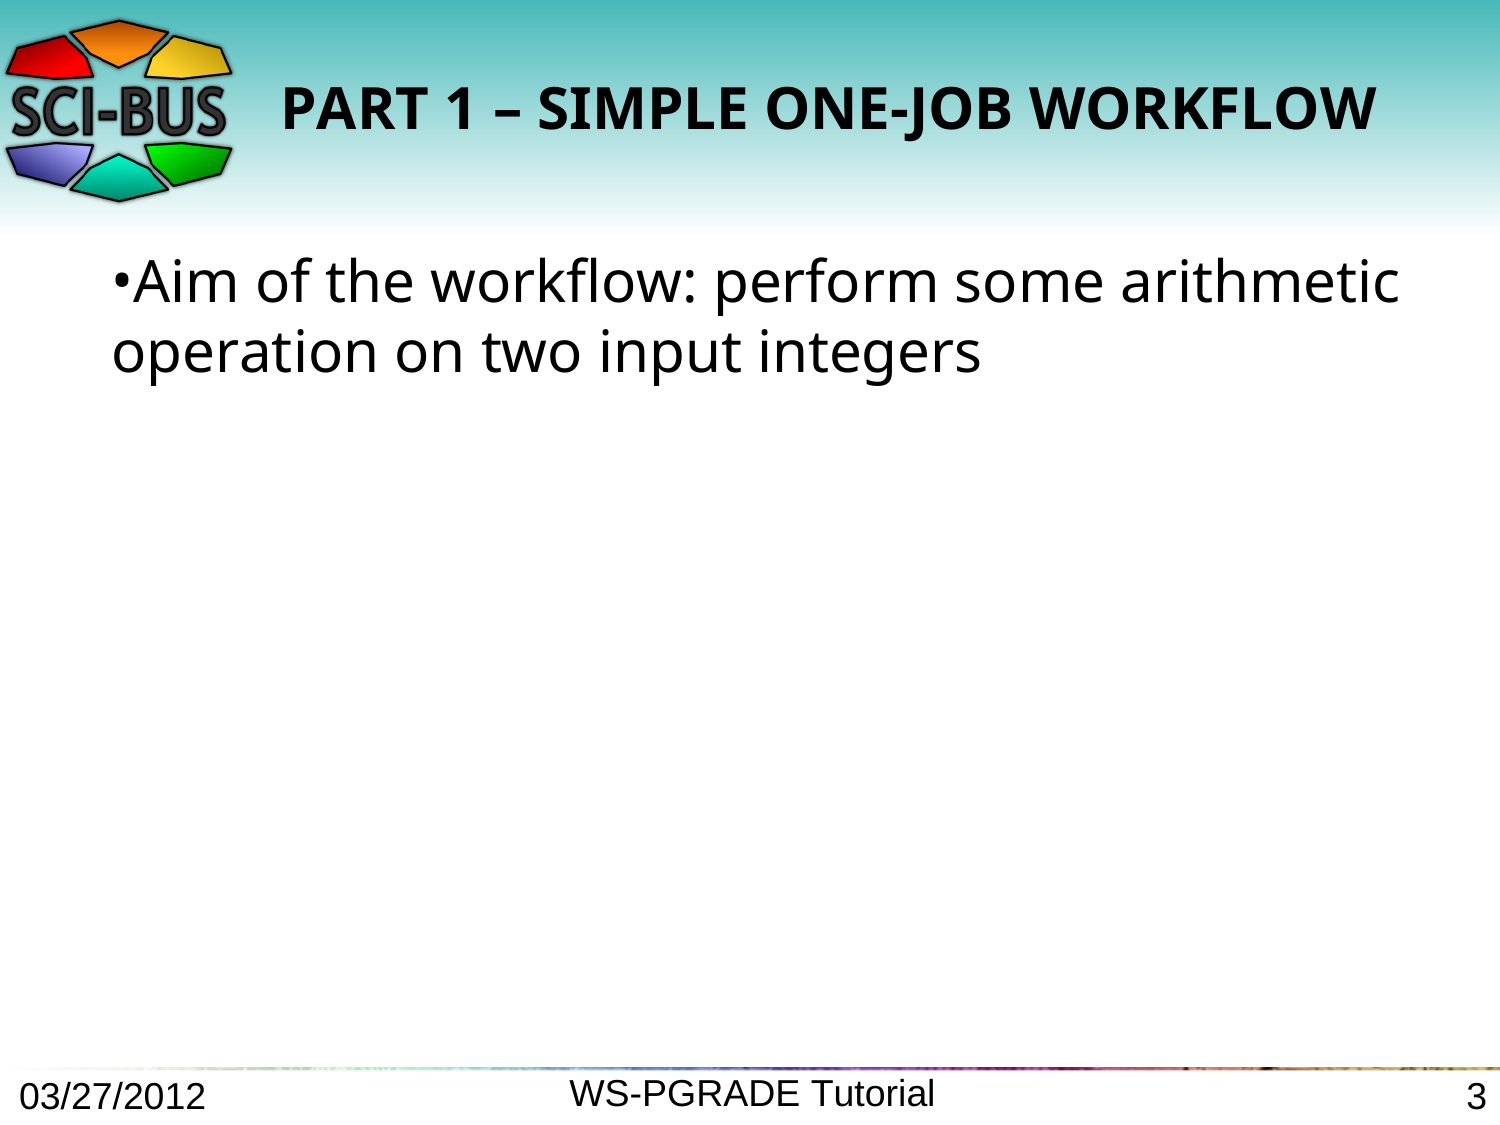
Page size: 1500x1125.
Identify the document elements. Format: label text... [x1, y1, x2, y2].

title PART 1 – SIMPLE ONE-JOB WORKFLOW [265, 29, 1477, 183]
list Aim of the workflow: perform some arithmetic operation on two input integers [87, 236, 1426, 995]
picture [0, 1067, 1500, 1125]
picture [0, 15, 237, 207]
